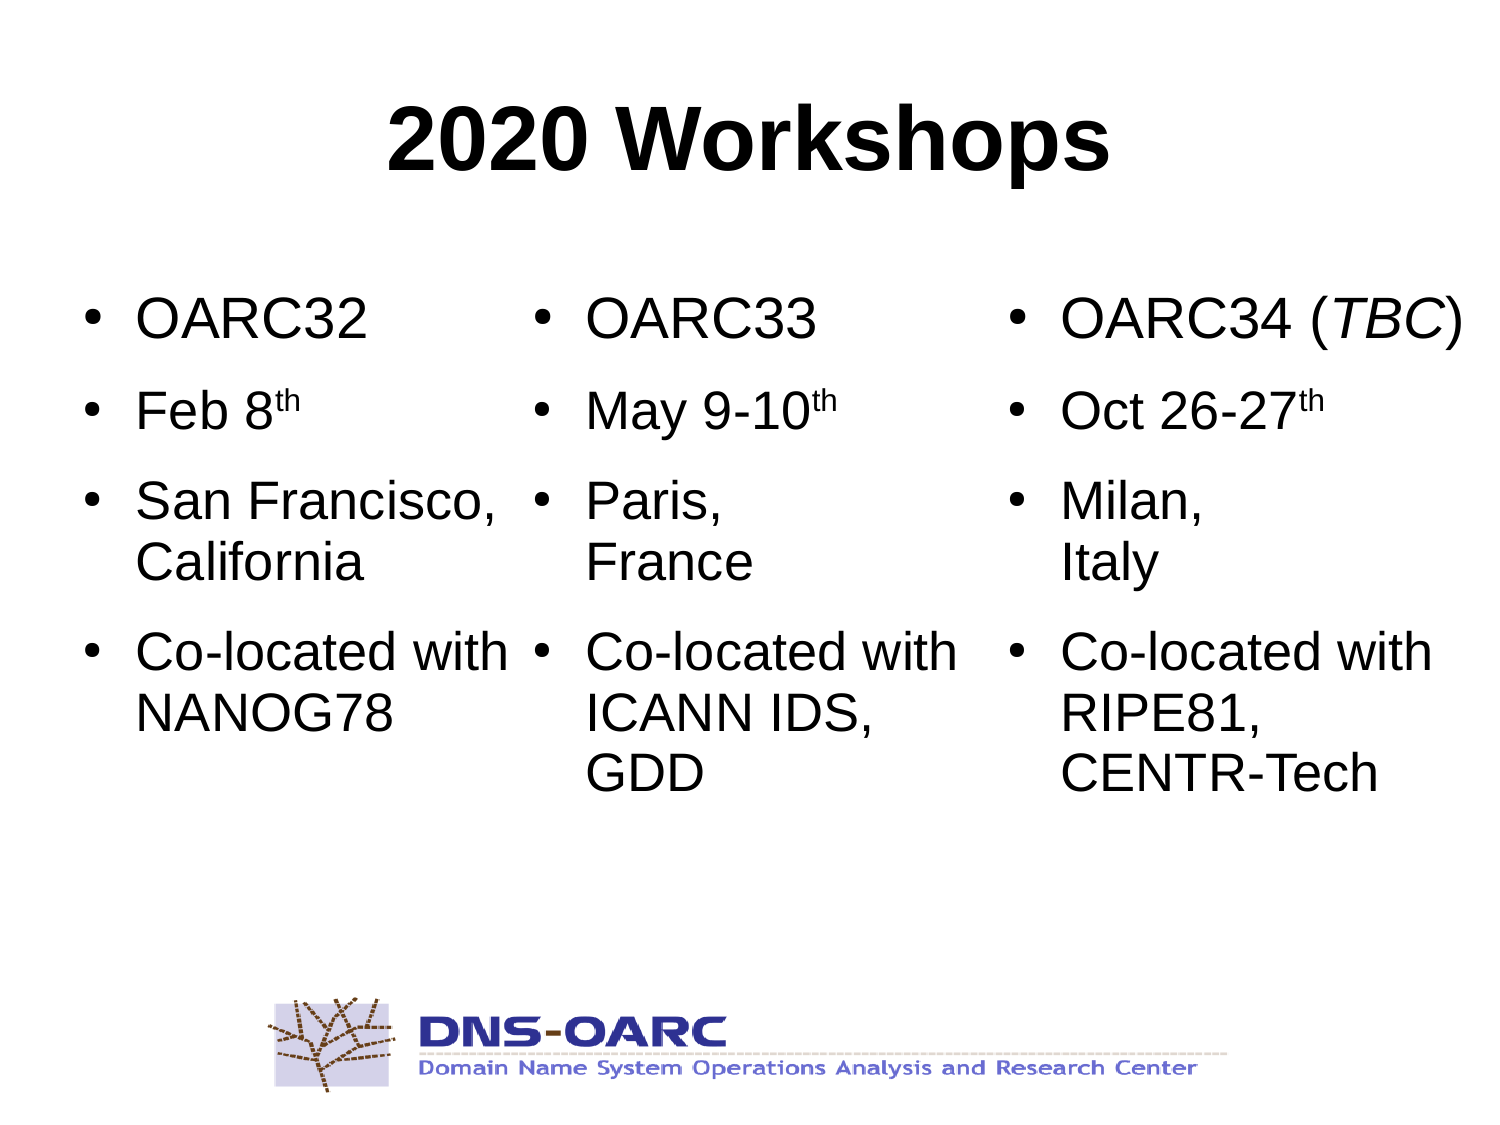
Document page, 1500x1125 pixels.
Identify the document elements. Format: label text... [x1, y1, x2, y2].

list OARC33 May 9-10th Paris, France Co-located with ICANN IDS, GDD [514, 286, 986, 887]
picture [214, 991, 1259, 1099]
title 2020 Workshops [75, 44, 1425, 233]
list OARC32 Feb 8th San Francisco, California Co-located with NANOG78 [65, 286, 514, 887]
list OARC34 (TBC) Oct 26-27th Milan, Italy Co-located with RIPE81, CENTR-Tech [989, 286, 1469, 887]
